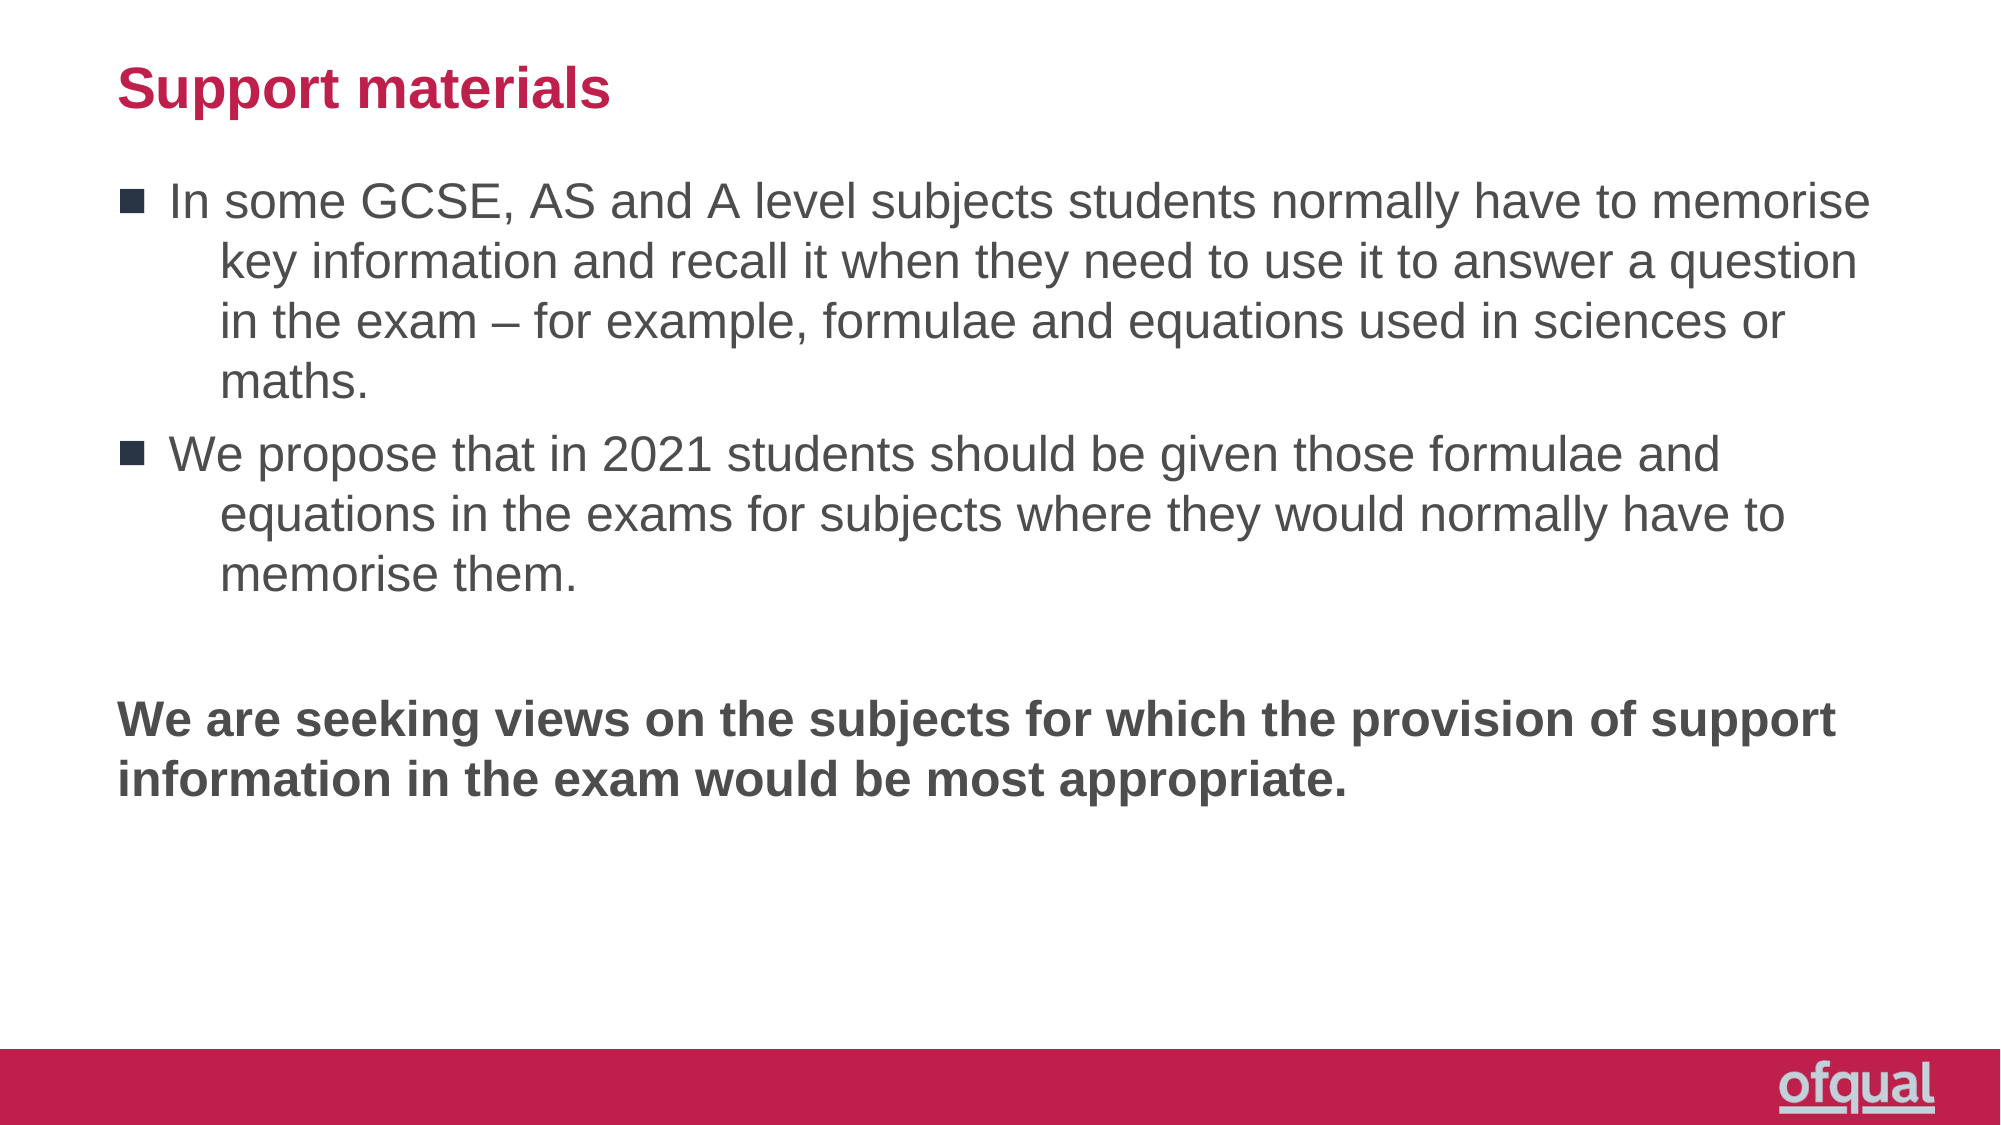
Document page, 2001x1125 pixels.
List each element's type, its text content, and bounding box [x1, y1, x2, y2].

title Support materials [102, 42, 1491, 138]
list In some GCSE, AS and A level subjects students normally have to memorise key information and recall it when they need to use it to answer a question in the exam – for example, formulae and equations used in sciences or maths. We propose that in 2021 students should be given those formulae and equations in the exams for subjects where they would normally have to memorise them. We are seeking views on the subjects for which the provision of support information in the exam would be most appropriate. [102, 161, 1903, 1036]
